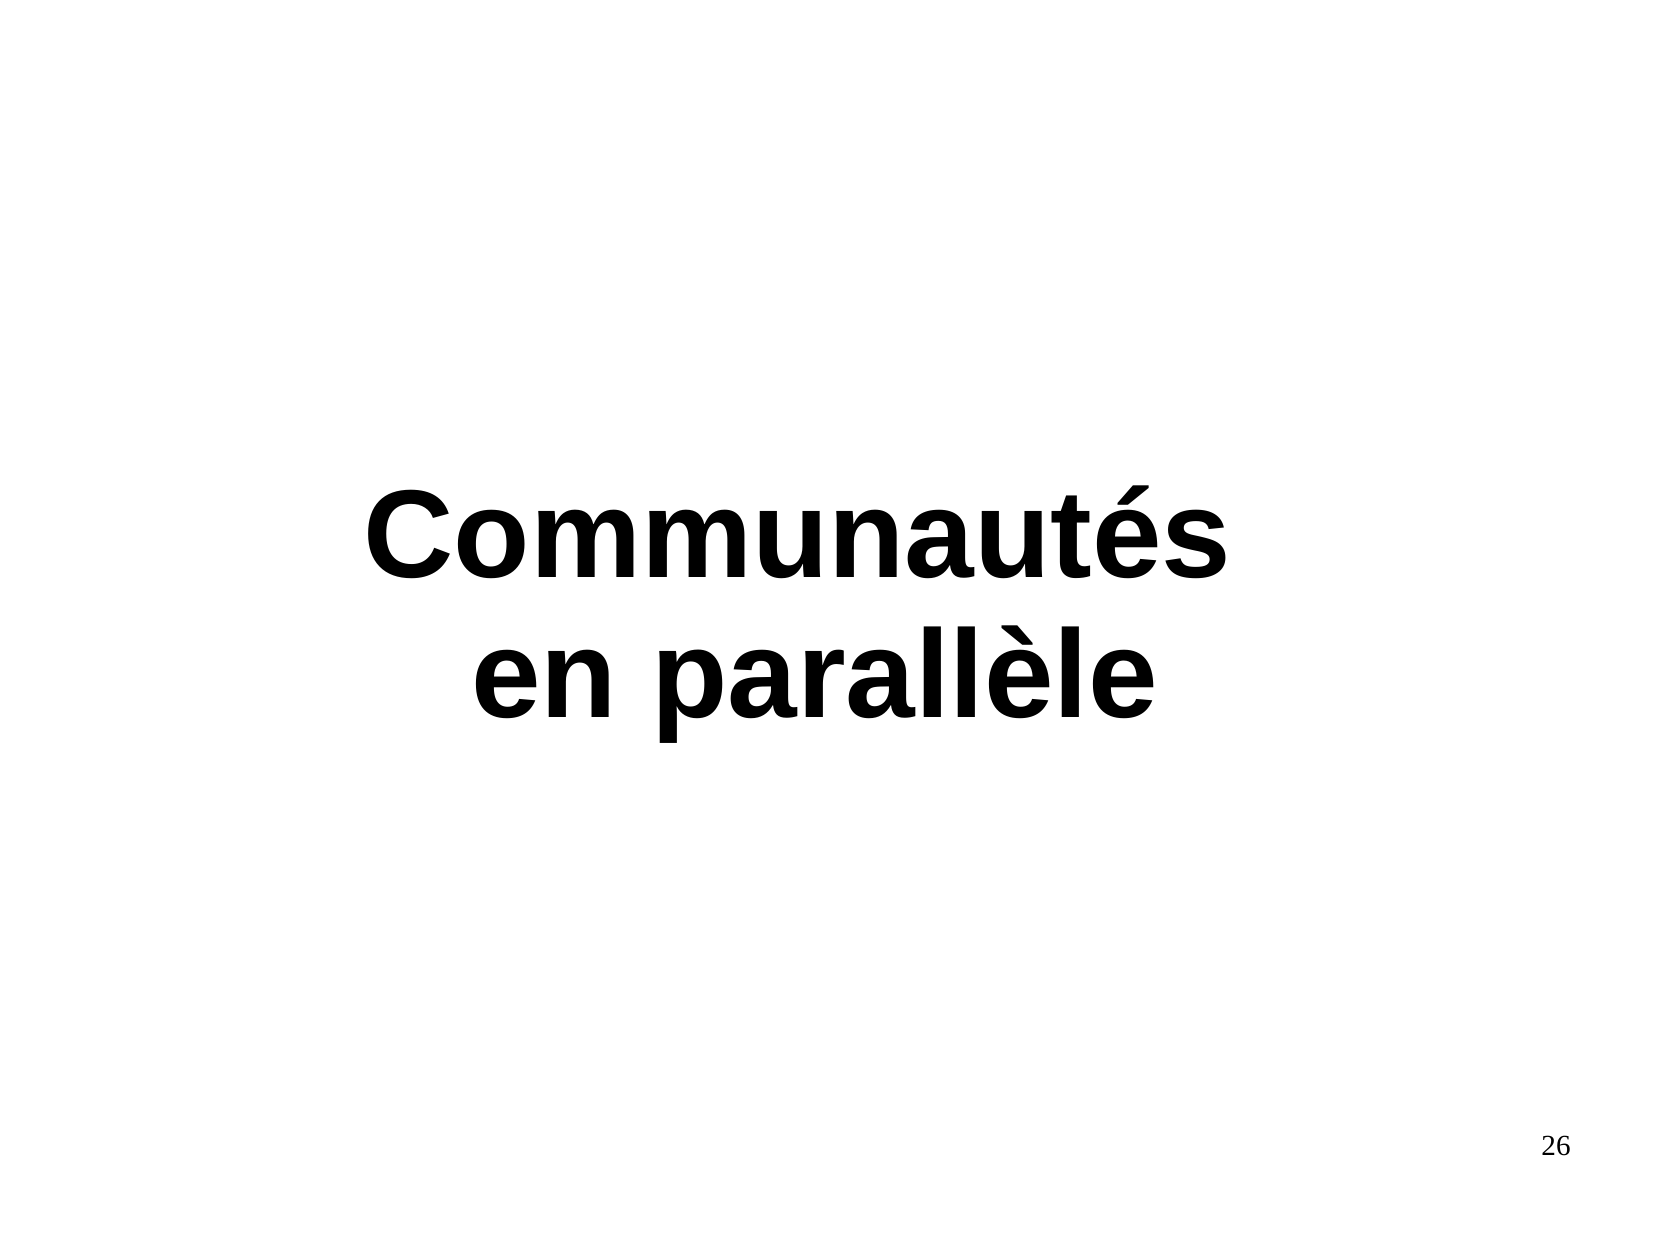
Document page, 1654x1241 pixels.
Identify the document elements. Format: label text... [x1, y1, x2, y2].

title Communautés en parallèle [70, 464, 1560, 745]
